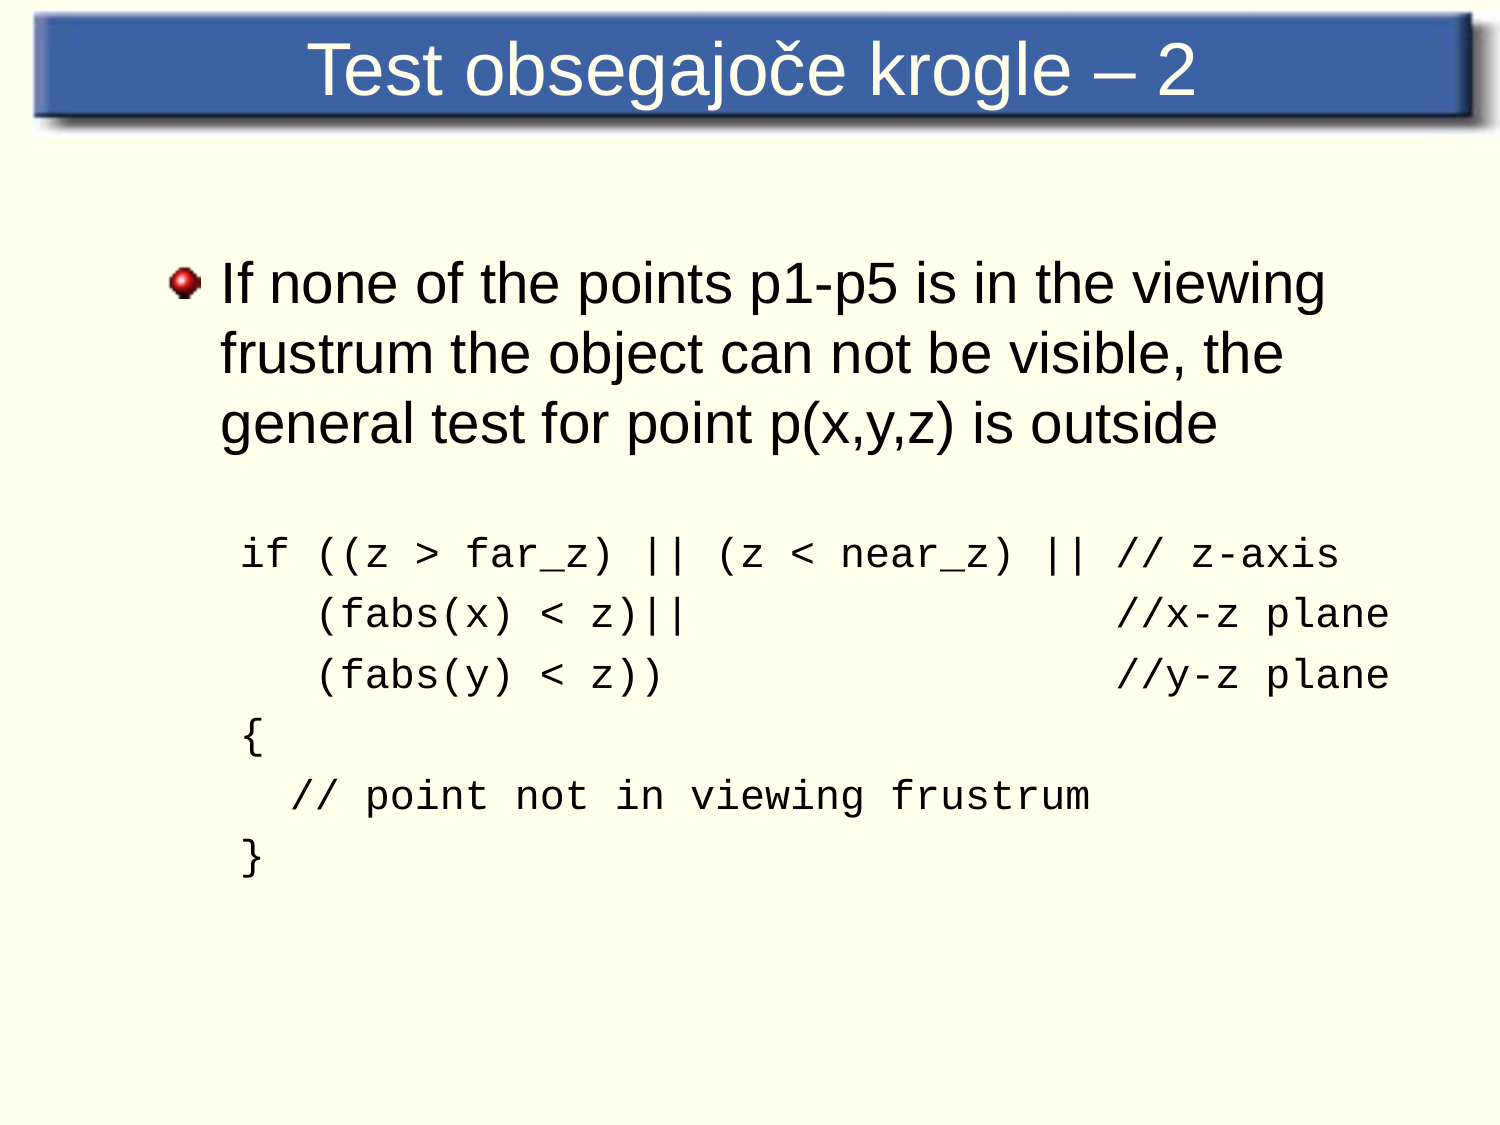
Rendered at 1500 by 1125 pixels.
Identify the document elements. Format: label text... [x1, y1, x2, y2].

list If none of the points p1-p5 is in the viewing frustrum the object can not be visible, the general test for point p(x,y,z) is outside if ((z > far_z) || (z < near_z) || // z-axis (fabs(x) < z)|| //x-z plane (fabs(y) < z)) //y-z plane { // point not in viewing frustrum } [149, 237, 1463, 1038]
picture [32, 9, 1500, 137]
title Test obsegajoče krogle – 2 [96, 6, 1409, 120]
